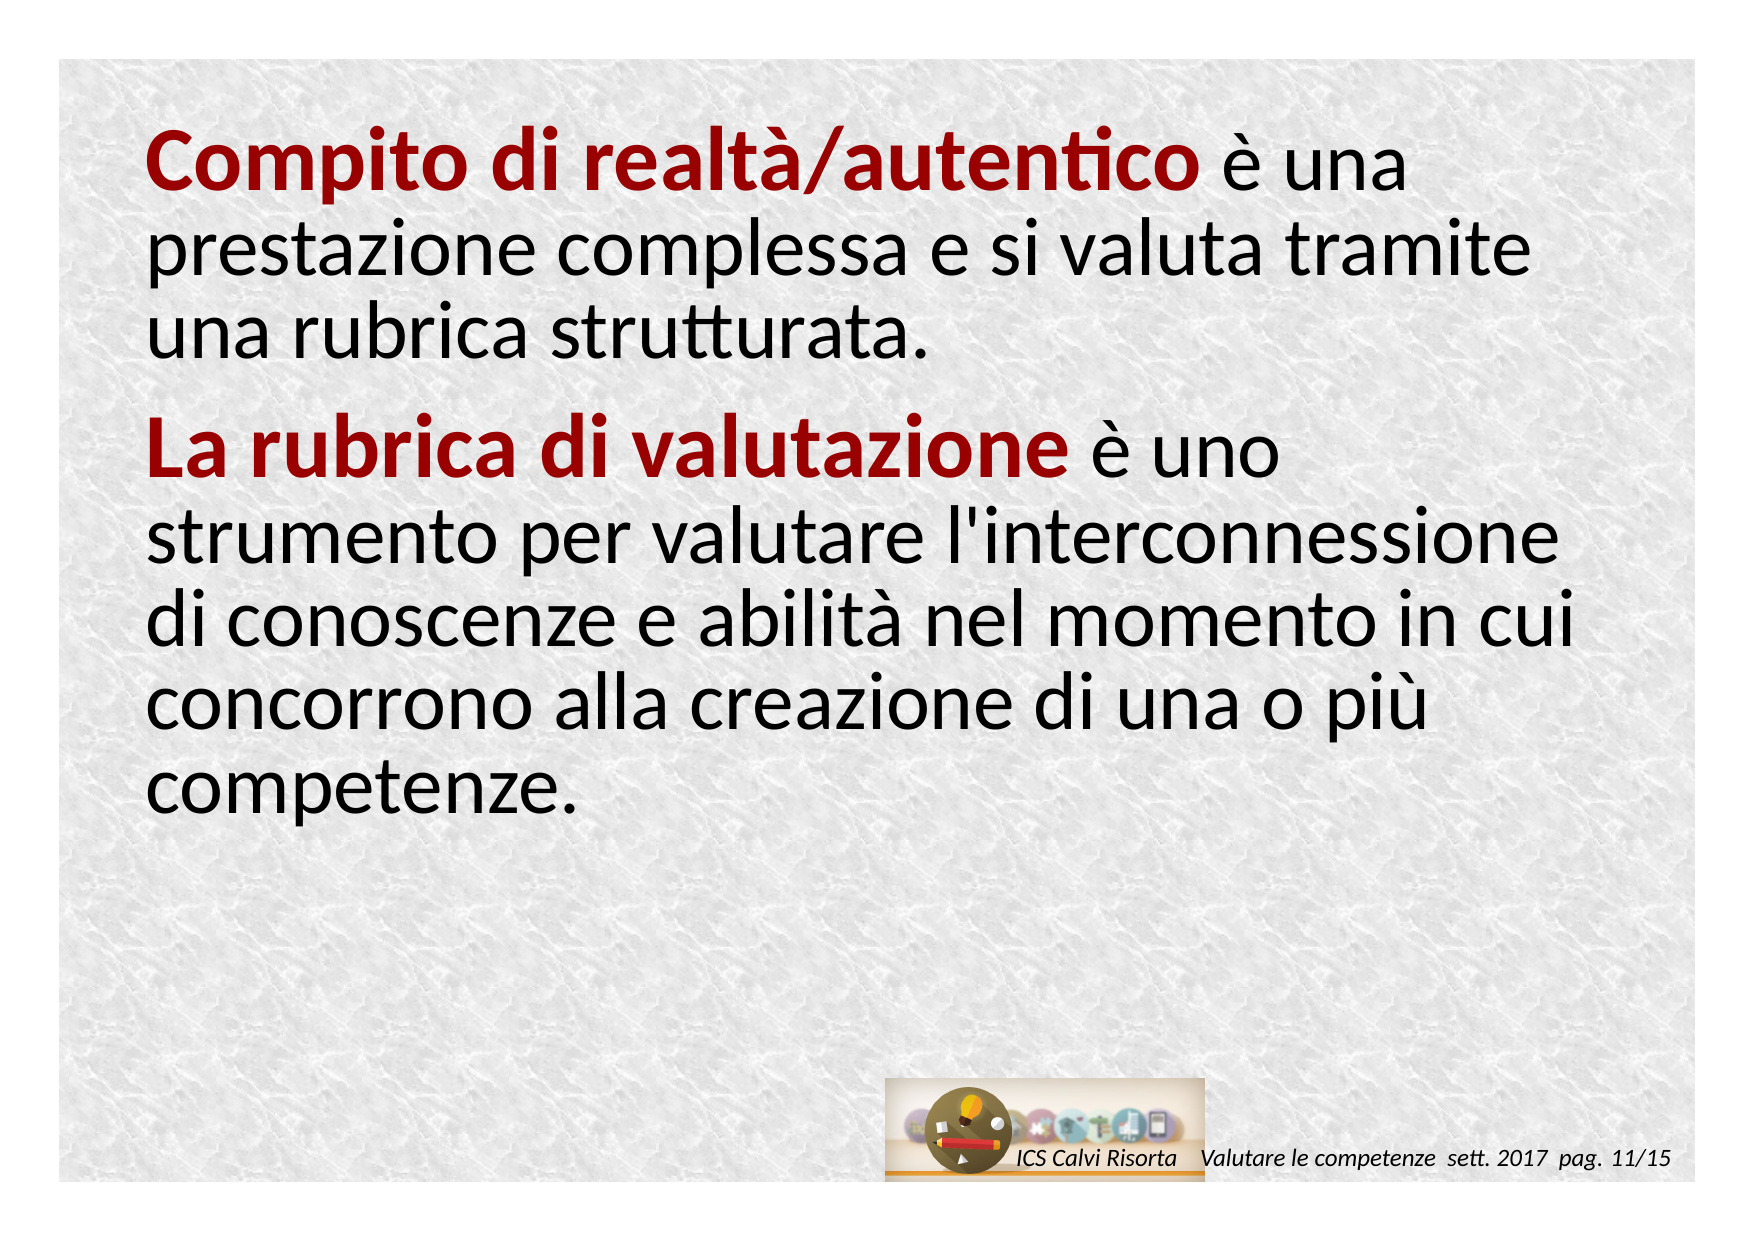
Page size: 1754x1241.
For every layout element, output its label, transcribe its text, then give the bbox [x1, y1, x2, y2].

list Compito di realtà/autentico è una prestazione complessa e si valuta tramite una rubrica strutturata. La rubrica di valutazione è uno strumento per valutare l'interconnessione di conoscenze e abilità nel momento in cui concorrono alla creazione di una o più competenze. [145, 121, 1618, 1106]
picture [59, 59, 1695, 1182]
